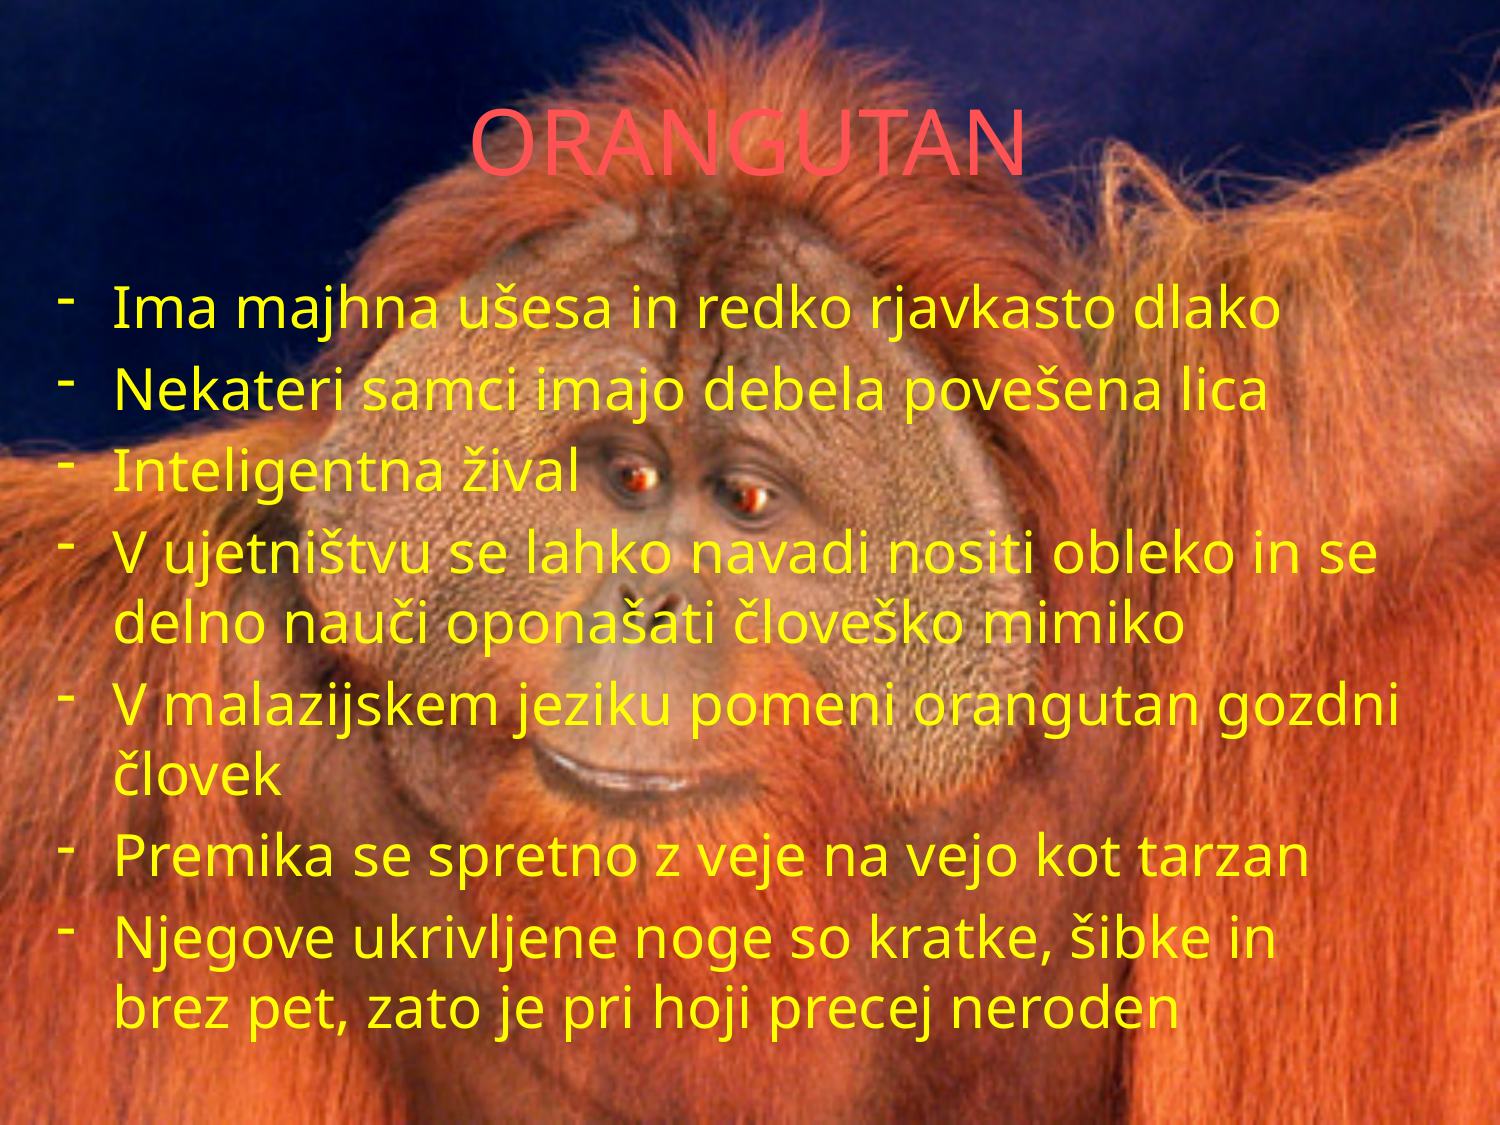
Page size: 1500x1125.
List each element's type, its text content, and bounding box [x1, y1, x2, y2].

picture [0, 0, 1500, 1125]
title ORANGUTAN [75, 45, 1425, 233]
list Ima majhna ušesa in redko rjavkasto dlako Nekateri samci imajo debela povešena lica Inteligentna žival V ujetništvu se lahko navadi nositi obleko in se delno nauči oponašati človeško mimiko V malazijskem jeziku pomeni orangutan gozdni človek Premika se spretno z veje na vejo kot tarzan Njegove ukrivljene noge so kratke, šibke in brez pet, zato je pri hoji precej neroden [41, 262, 1425, 1071]
